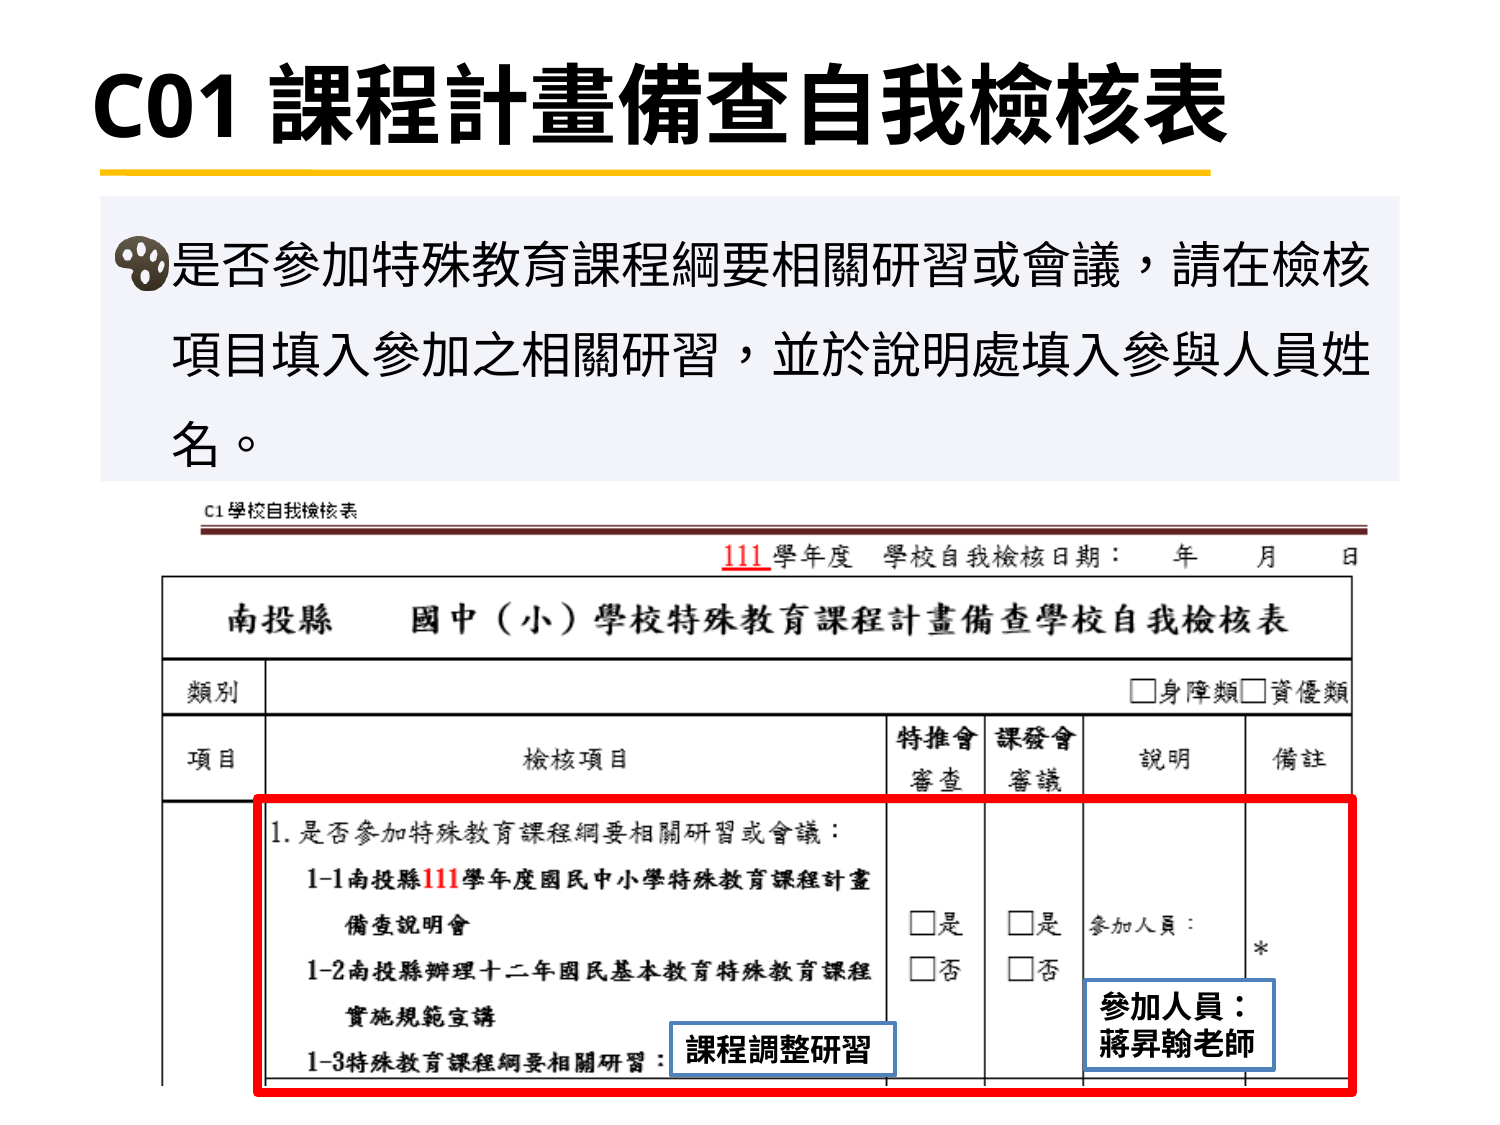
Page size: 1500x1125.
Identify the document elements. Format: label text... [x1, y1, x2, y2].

text_box 是否參加特殊教育課程綱要相關研習或會議，請在檢核項目填入參加之相關研習，並於說明處填入參與人員姓名。 [100, 196, 1400, 482]
text_box 課程調整研習 [670, 1023, 896, 1076]
text_box 參加人員：蔣昇翰老師 [1084, 979, 1274, 1070]
picture [115, 236, 169, 291]
picture [262, 803, 1348, 1086]
picture [147, 491, 1376, 1086]
text_box C01課程計畫備查自我檢核表 [75, 42, 1245, 163]
